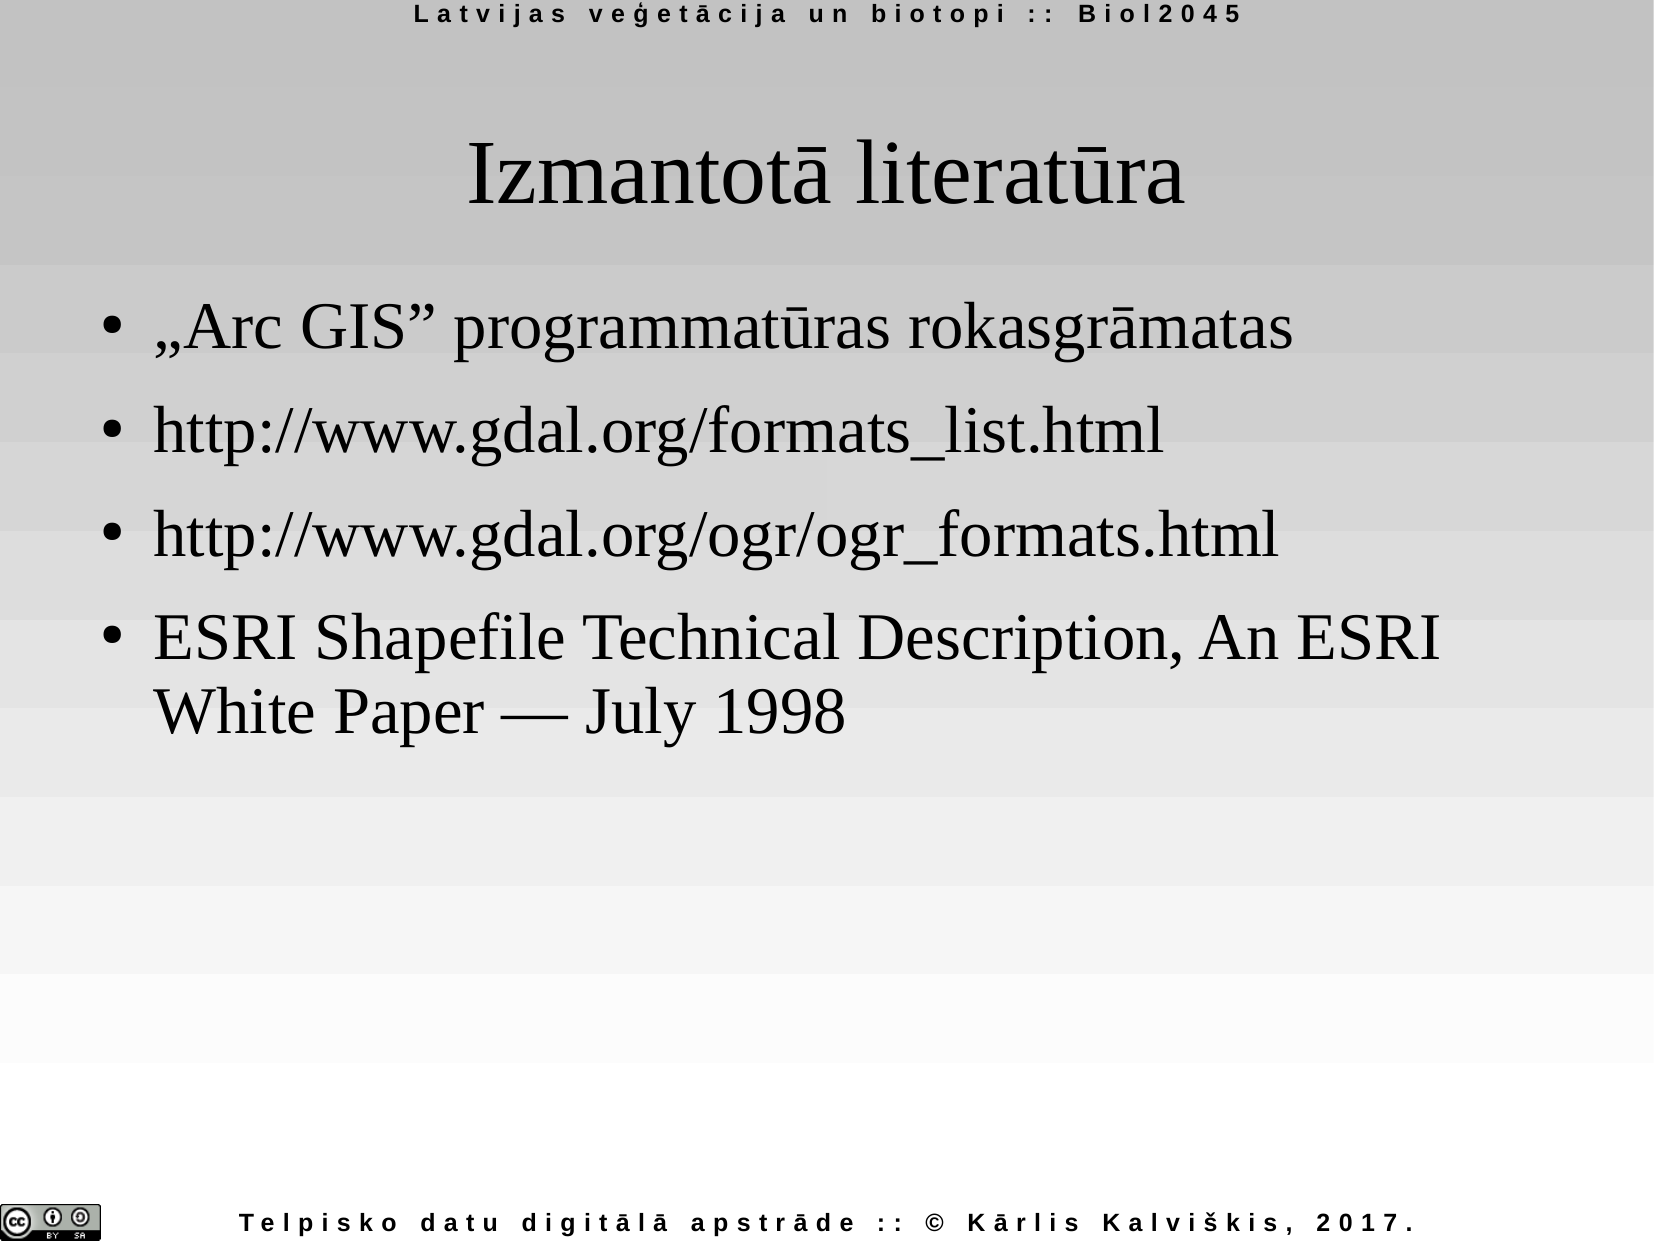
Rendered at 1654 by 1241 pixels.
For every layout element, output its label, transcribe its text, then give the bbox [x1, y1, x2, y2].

title Izmantotā literatūra [29, 49, 1625, 296]
list „Arc GIS” programmatūras rokasgrāmatas http://www.gdal.org/formats_list.html http://www.gdal.org/ogr/ogr_formats.html ESRI Shapefile Technical Description, An ESRI White Paper — July 1998 [82, 289, 1571, 1113]
picture [0, 0, 1654, 1241]
